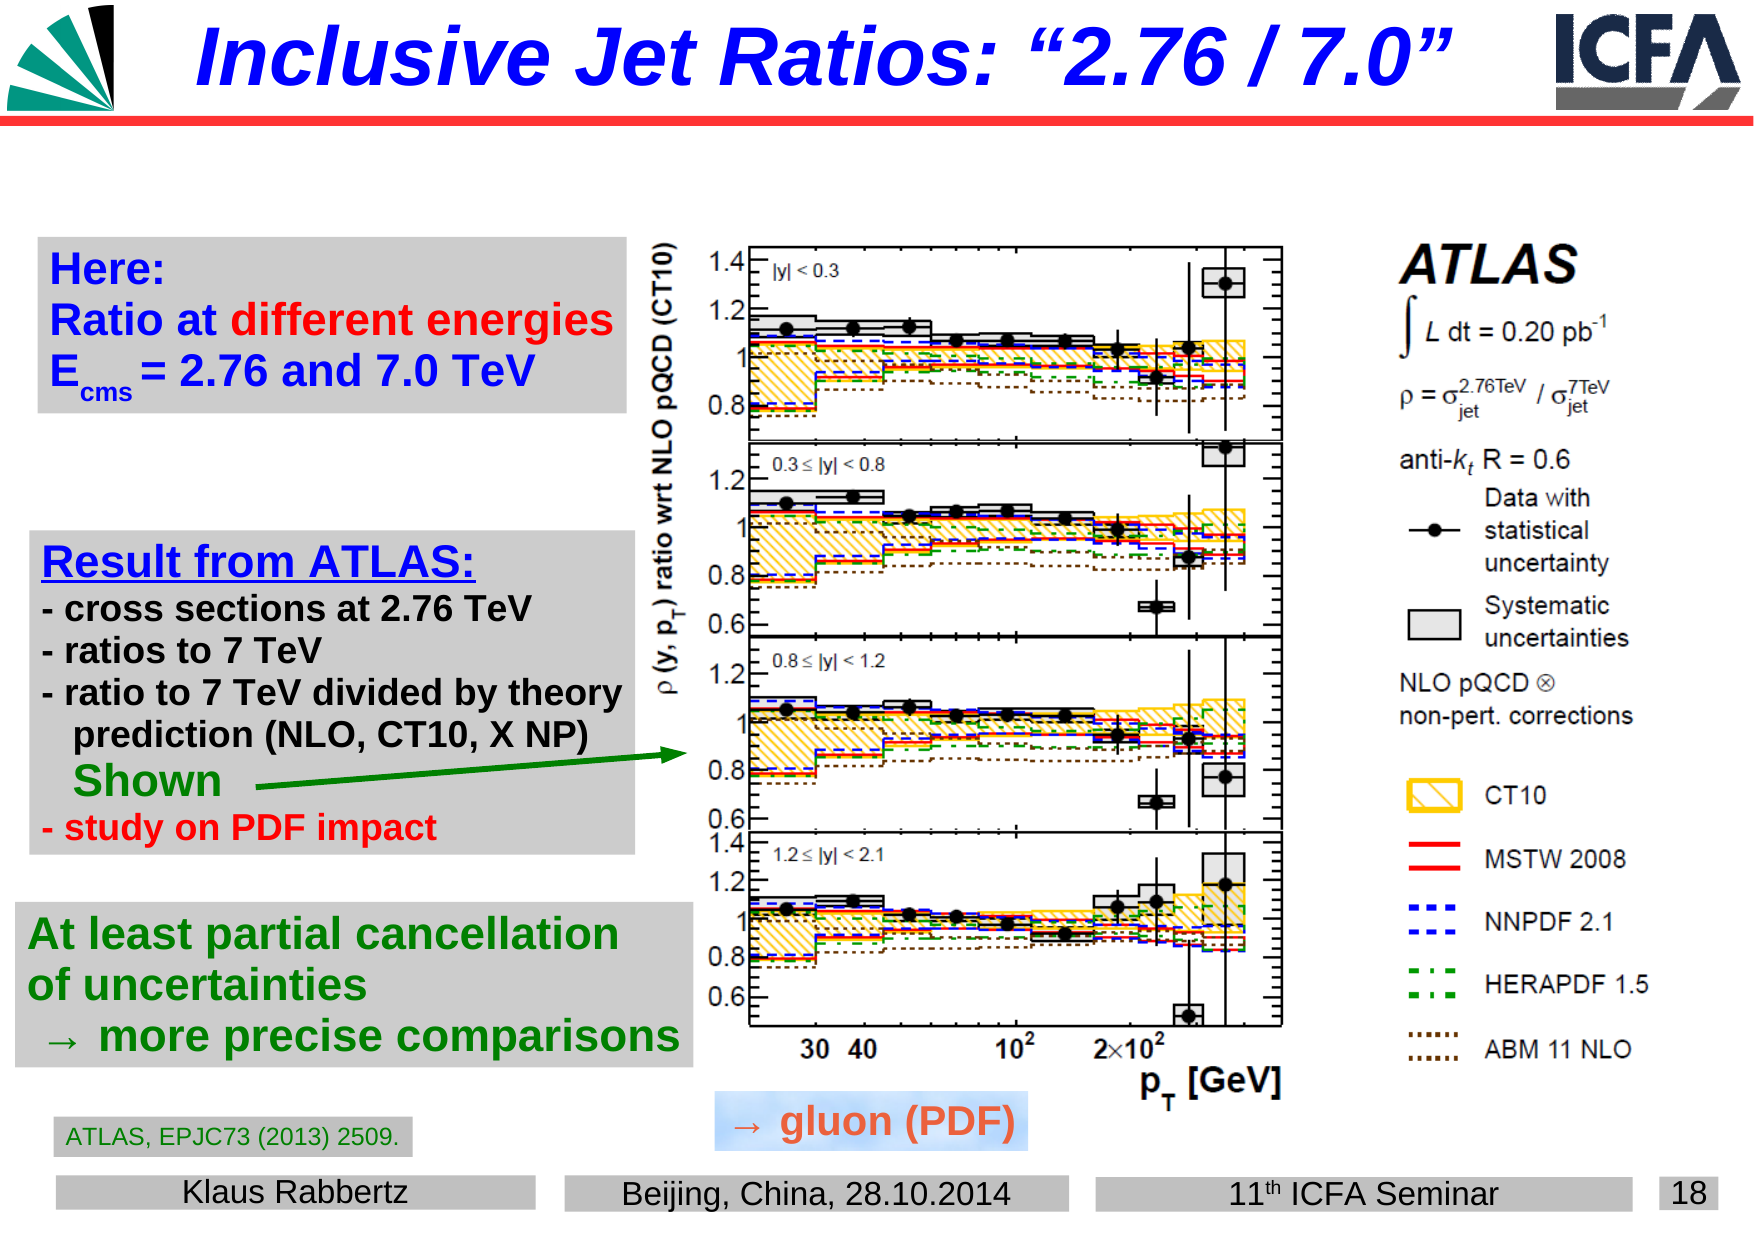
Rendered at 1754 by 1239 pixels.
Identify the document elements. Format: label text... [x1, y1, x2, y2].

picture [7, 5, 114, 112]
text_box Result from ATLAS: - cross sections at 2.76 TeV - ratios to 7 TeV - ratio to 7 TeV divided by theory prediction (NLO, CT10, X NP) Shown - study on PDF impact [29, 530, 631, 855]
text_box → gluon (PDF) [714, 1091, 1029, 1151]
text_box Here: Ratio at different energies Ecms = 2.76 and 7.0 TeV [37, 236, 627, 414]
picture [638, 236, 1297, 1125]
text_box ATLAS, EPJC73 (2013) 2509. [53, 1116, 411, 1157]
picture [1389, 230, 1667, 1081]
picture [1600, 14, 1741, 110]
text_box At least partial cancellation of uncertainties → more precise comparisons [15, 901, 694, 1068]
title Inclusive Jet Ratios: “2.76 / 7.0” [153, 0, 1600, 113]
